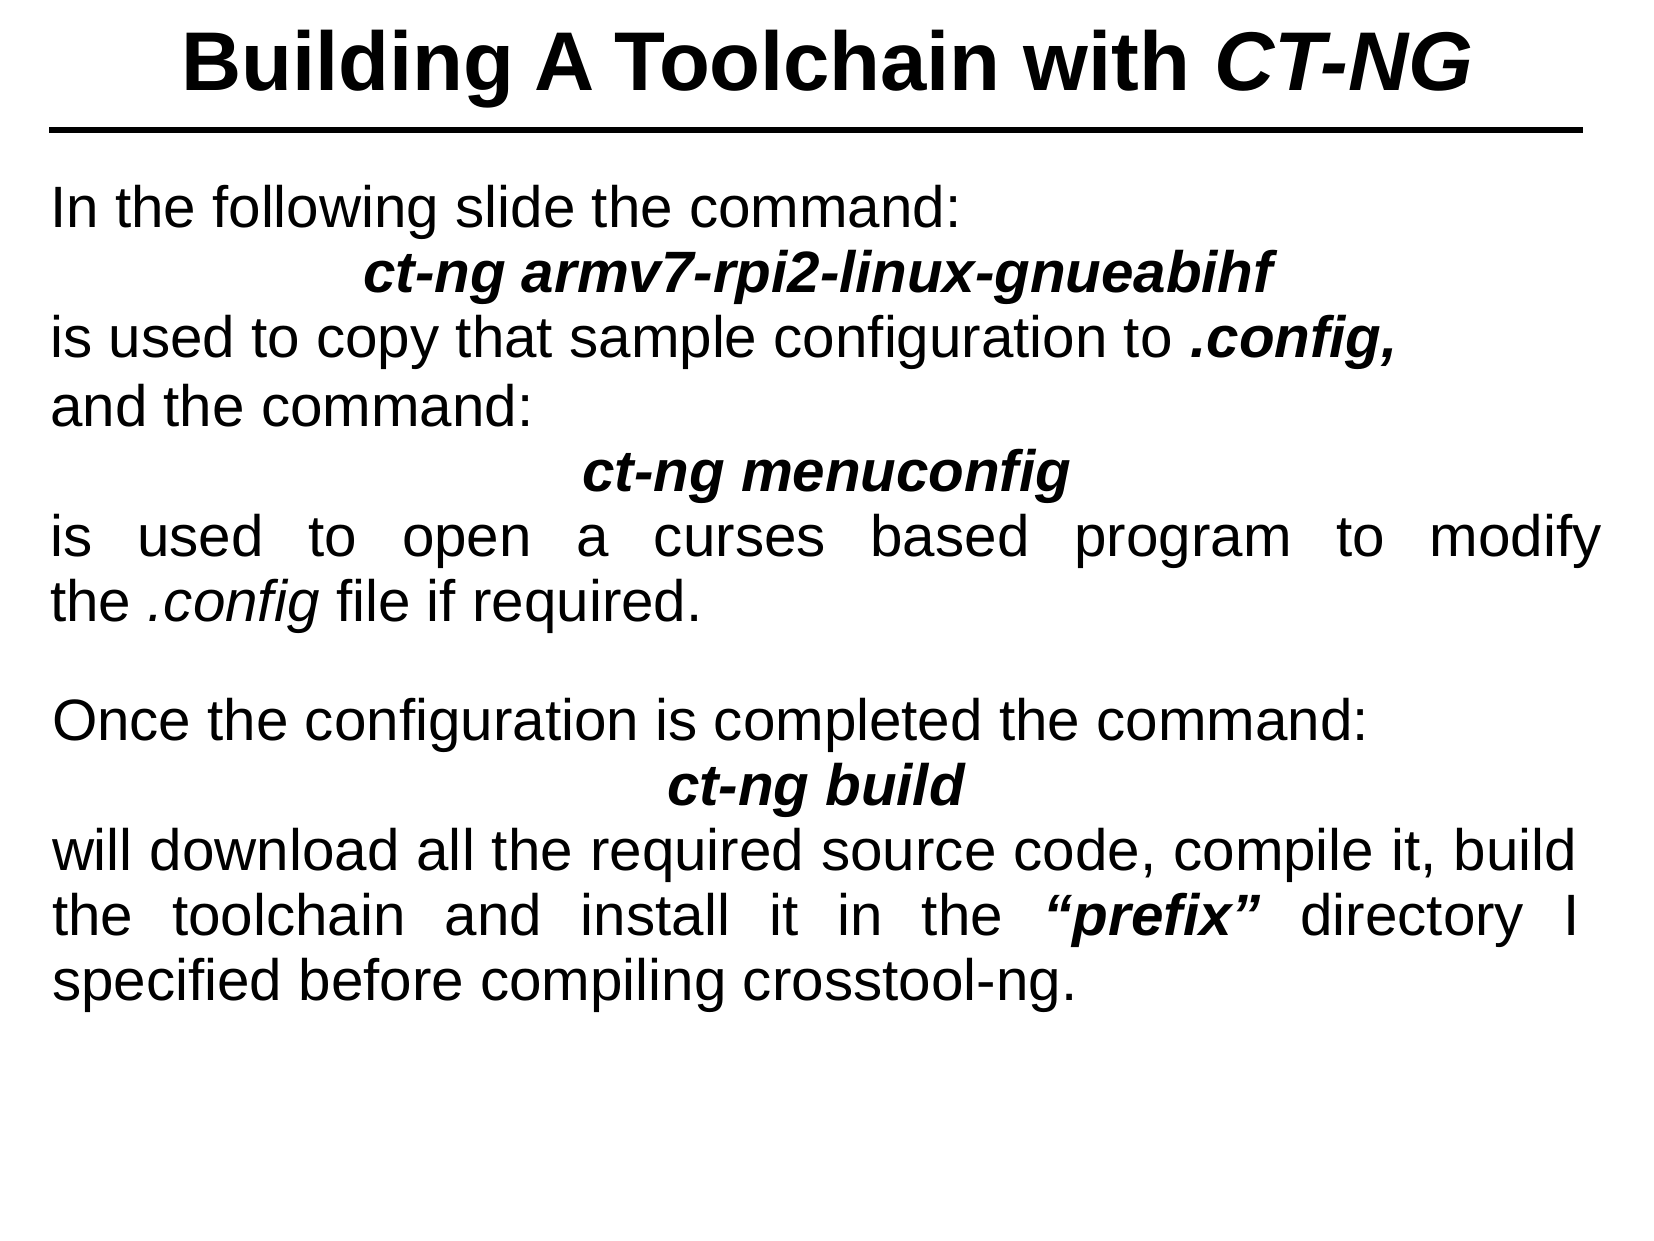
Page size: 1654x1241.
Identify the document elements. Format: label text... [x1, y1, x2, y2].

text_box Building A Toolchain with CT-NG [49, 8, 1607, 150]
text_box and the command: ct-ng menuconfig is used to open a curses based program to modify the .config file if required. [35, 407, 1619, 681]
text_box Once the configuration is completed the command: ct-ng build will download all the required source code, compile it, build the toolchain and install it in the “prefix” directory I specified before compiling crosstool-ng. [37, 680, 1595, 1144]
text_box In the following slide the command: ct-ng armv7-rpi2-linux-gnueabihf is used to copy that sample configuration to .config, [35, 167, 1619, 407]
